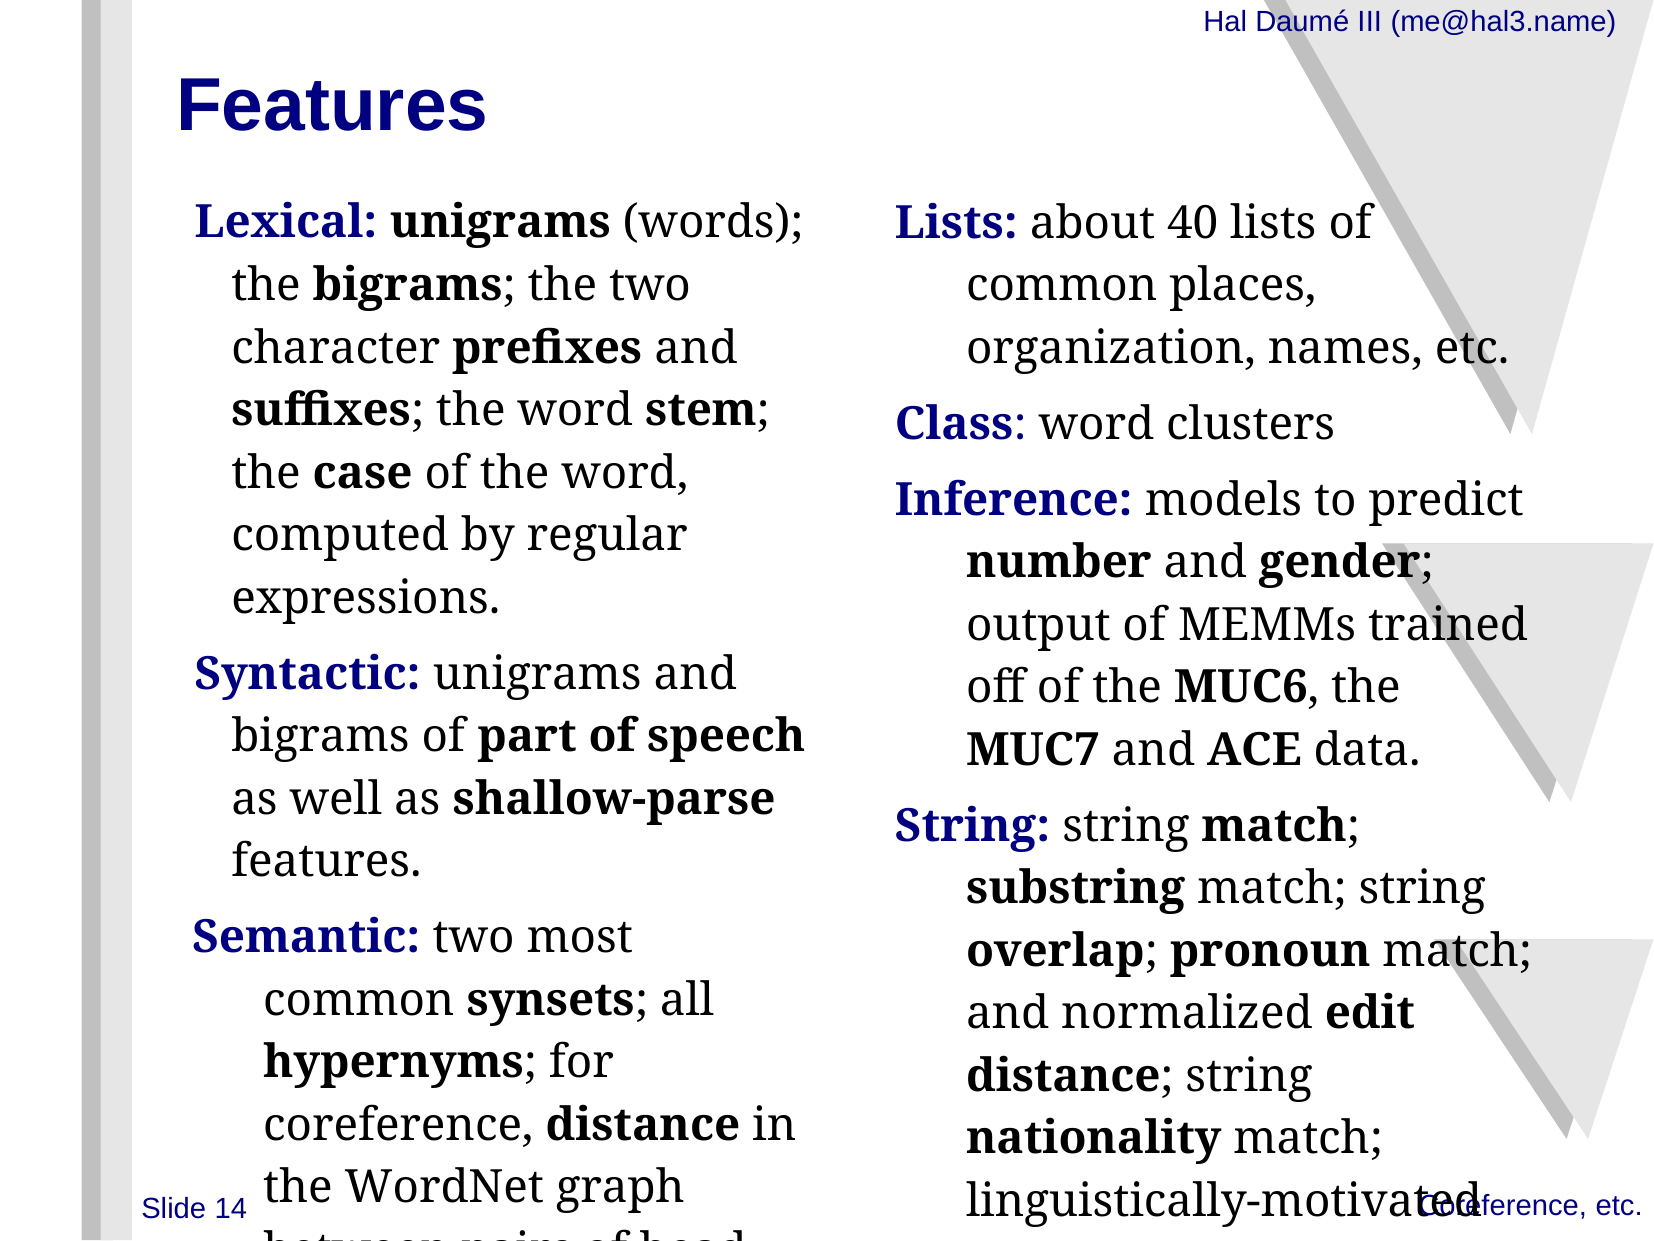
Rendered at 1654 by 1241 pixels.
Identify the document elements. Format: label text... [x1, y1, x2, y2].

title Features [176, 44, 1509, 166]
list Lexical: unigrams (words); the bigrams; the two character prefixes and suffixes; the word stem; the case of the word, computed by regular expressions. Syntactic: unigrams and bigrams of part of speech as well as shallow-parse features. Semantic: two most common synsets; all hypernyms; for coreference, distance in the WordNet graph between pairs of head words whether one is a part of the other; synset and hypernym information of the preceding and following verbs. [180, 188, 830, 1194]
list Lists: about 40 lists of common places, organization, names, etc. Class: word clusters Inference: models to predict number and gender; output of MEMMs trained off of the MUC6, the MUC7 and ACE data. String: string match; substring match; string overlap; pronoun match; and normalized edit distance; string nationality match; linguistically-motivated string edit distance; Jaro distance; acronym match. [883, 189, 1533, 1128]
